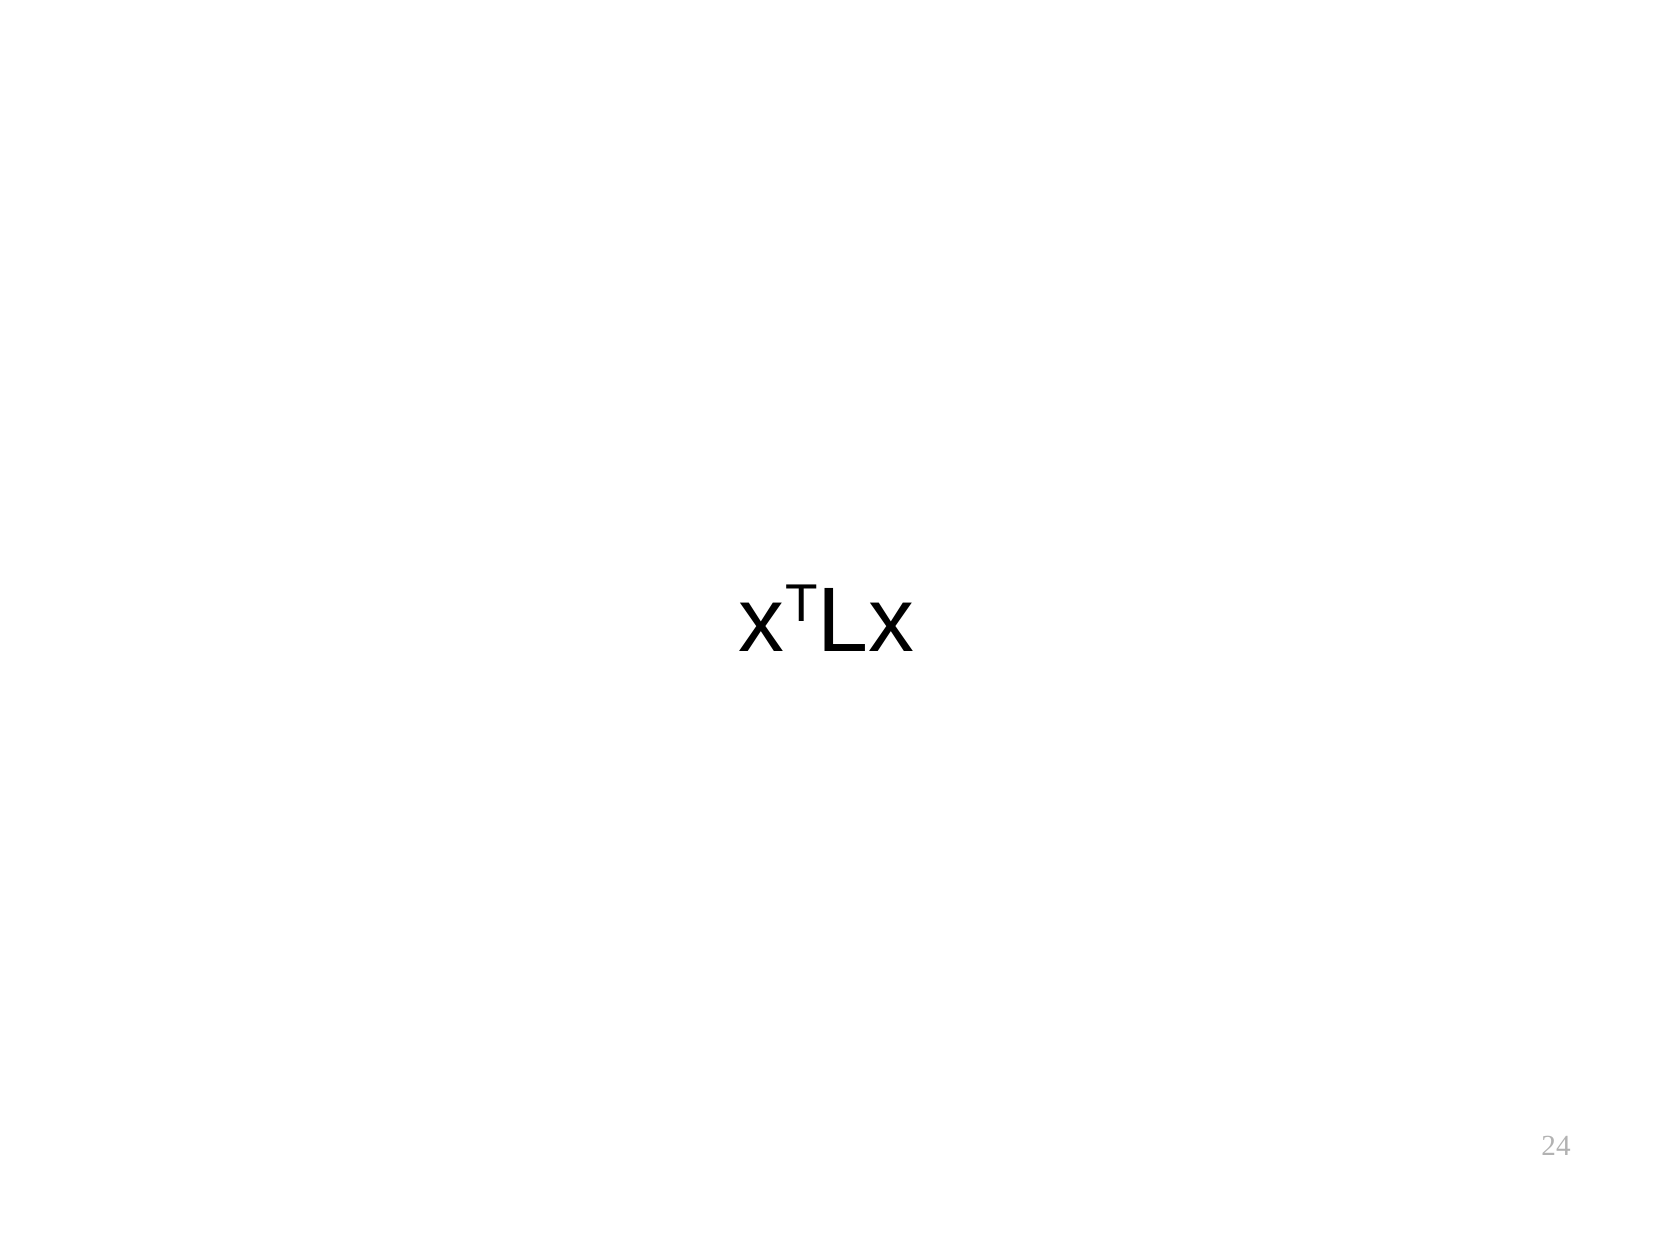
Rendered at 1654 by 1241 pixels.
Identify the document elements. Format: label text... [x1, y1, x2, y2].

title xTLx [82, 515, 1571, 724]
